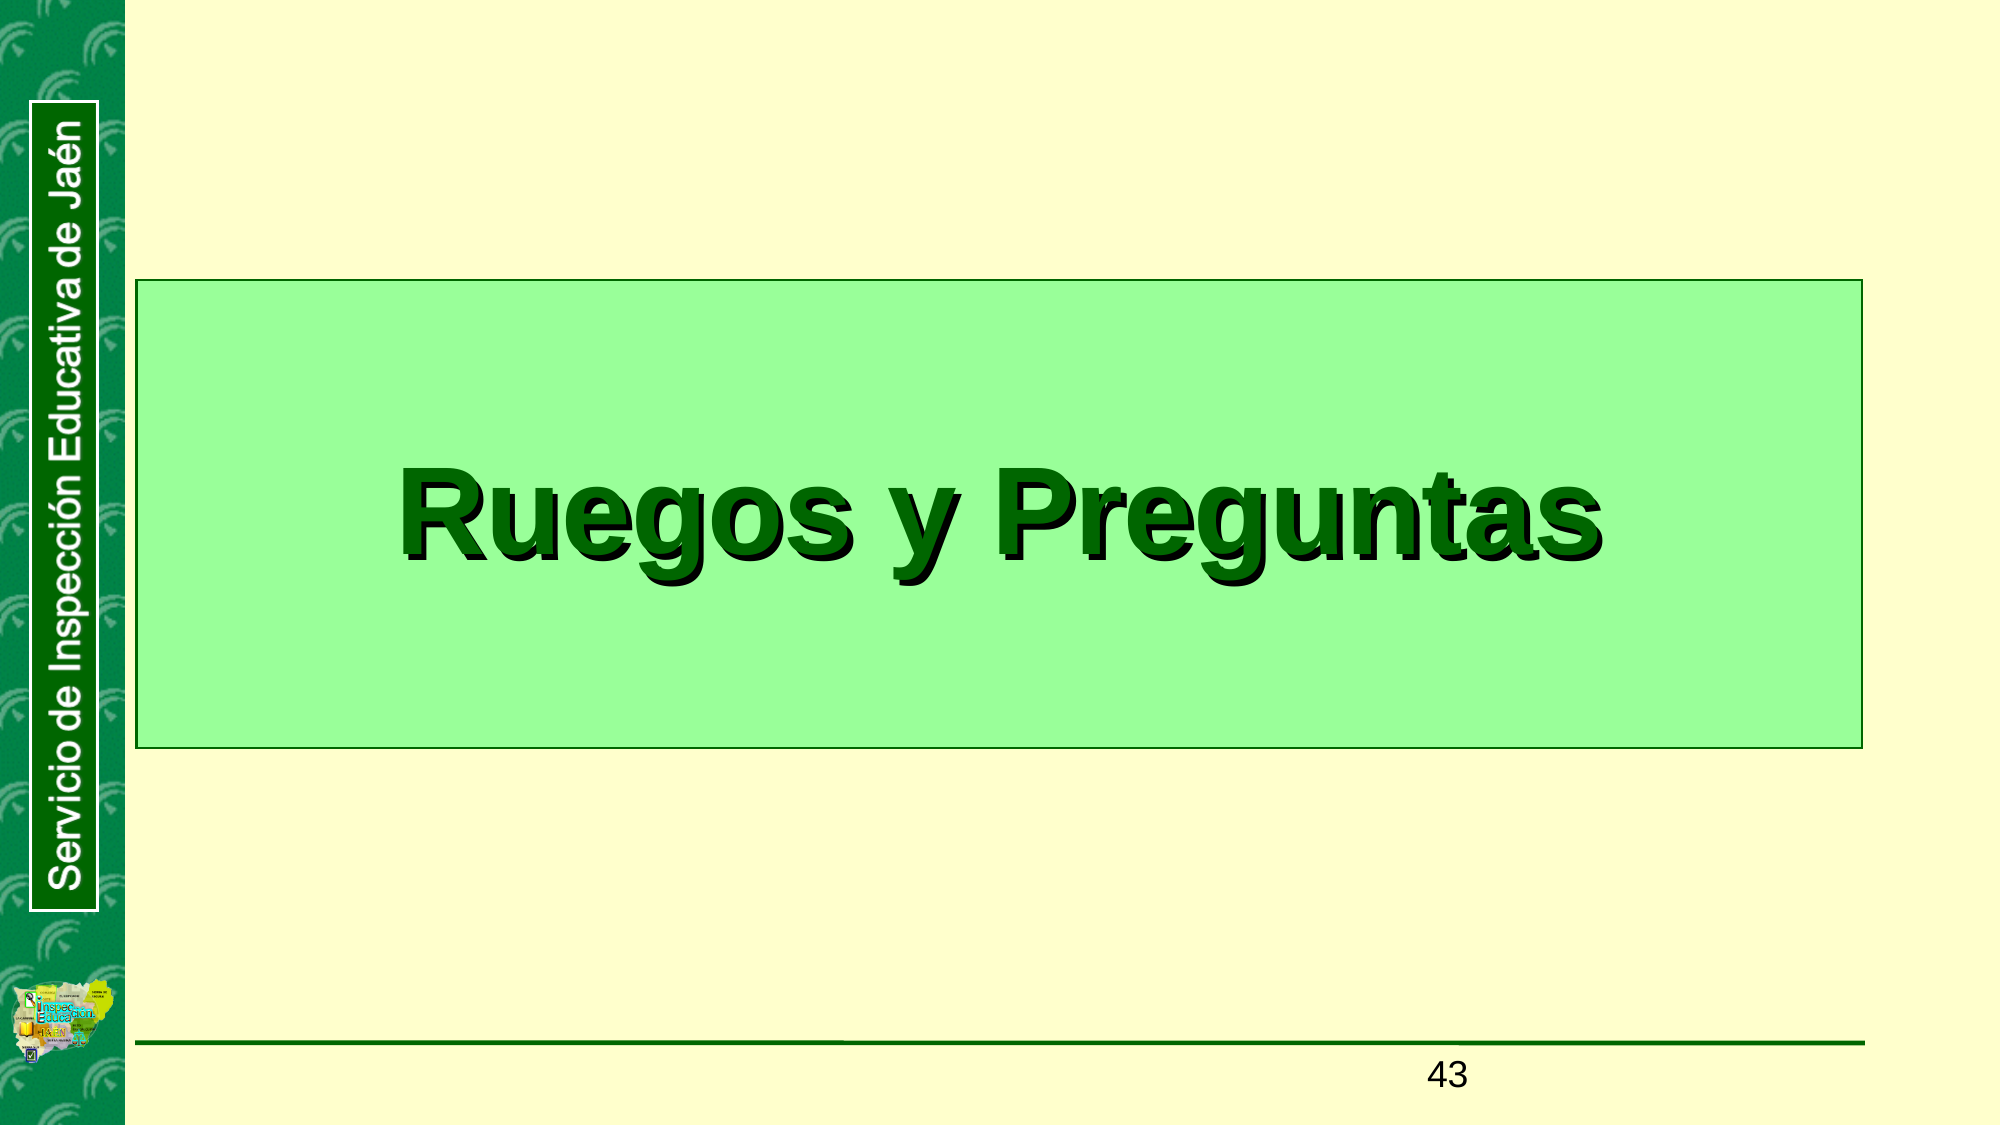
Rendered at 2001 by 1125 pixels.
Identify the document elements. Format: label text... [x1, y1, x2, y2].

picture [0, 0, 125, 1125]
text_box Ruegos y Preguntas [136, 280, 1862, 749]
text_box <número> [1412, 1042, 1863, 1103]
